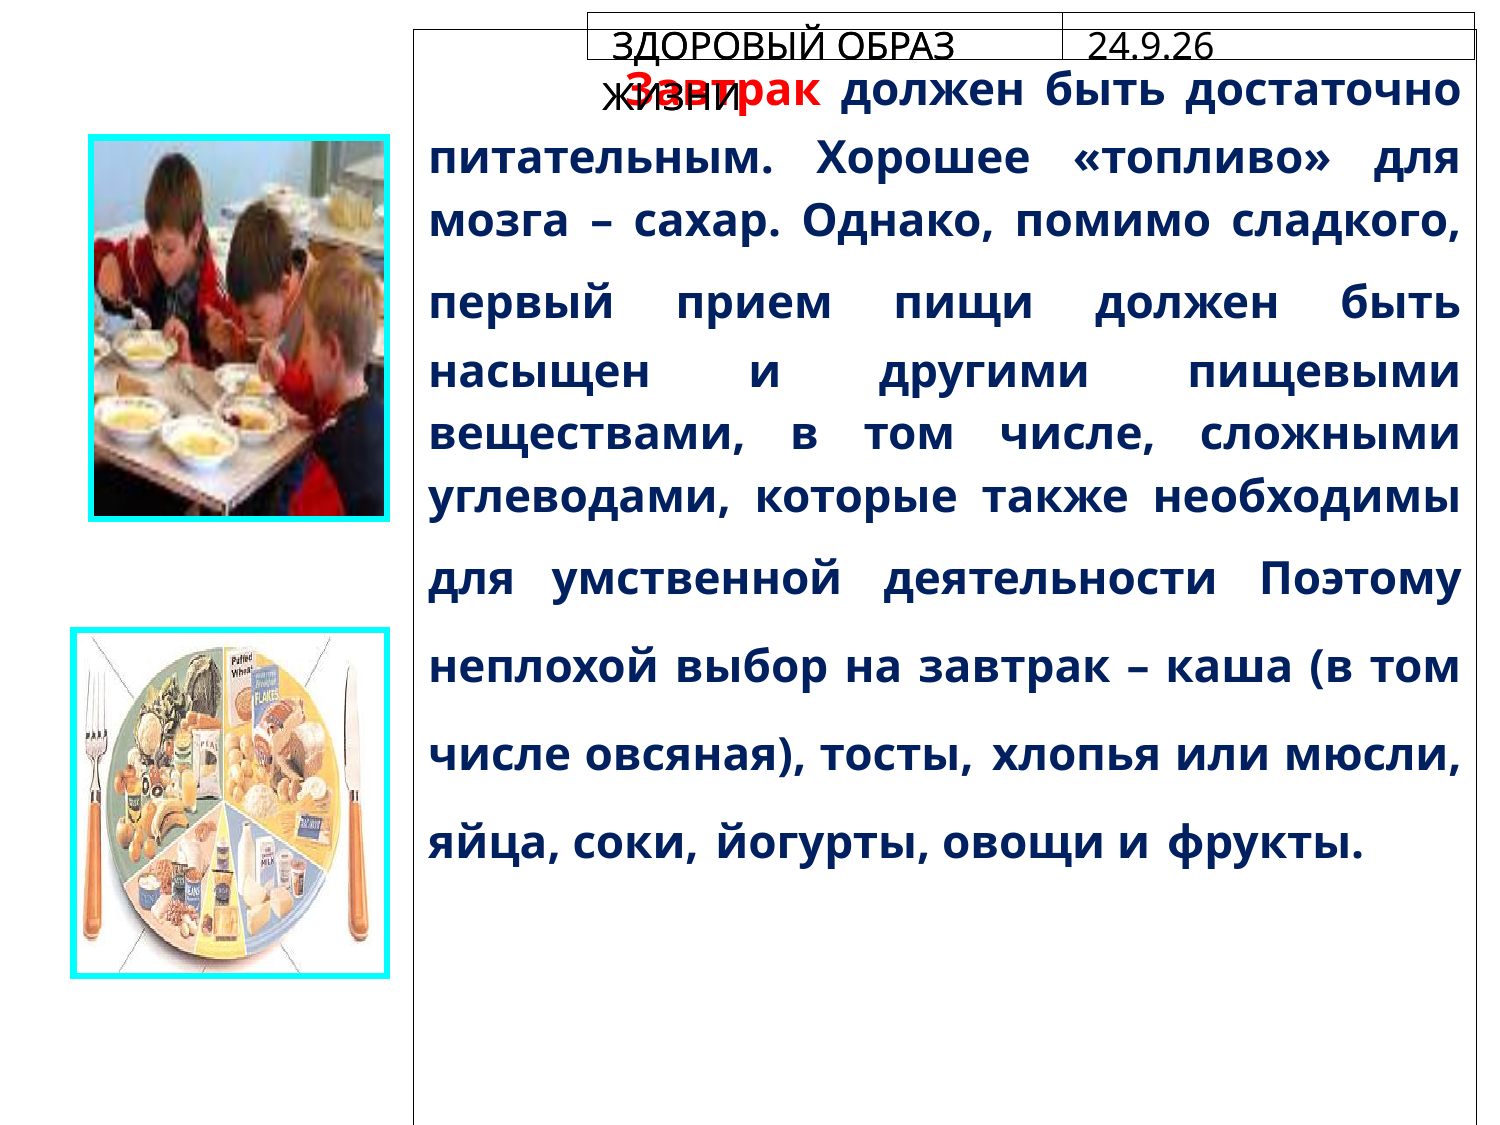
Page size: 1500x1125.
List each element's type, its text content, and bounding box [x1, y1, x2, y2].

list Завтрак должен быть достаточно питательным. Хорошее «топливо» для мозга – сахар. Однако, помимо сладкого, первый прием пищи должен быть насыщен и другими пищевыми веществами, в том числе, сложными углеводами, которые также необходимы для умственной деятельности Поэтому неплохой выбор на завтрак – каша (в том числе овсяная), тосты, хлопья или мюсли, яйца, соки, йогурты, овощи и фрукты. [413, 29, 1477, 1125]
footer ЗДОРОВЫЙ ОБРАЗ ЖИЗНИ [587, 12, 1063, 60]
picture [76, 633, 384, 974]
picture [93, 140, 384, 516]
